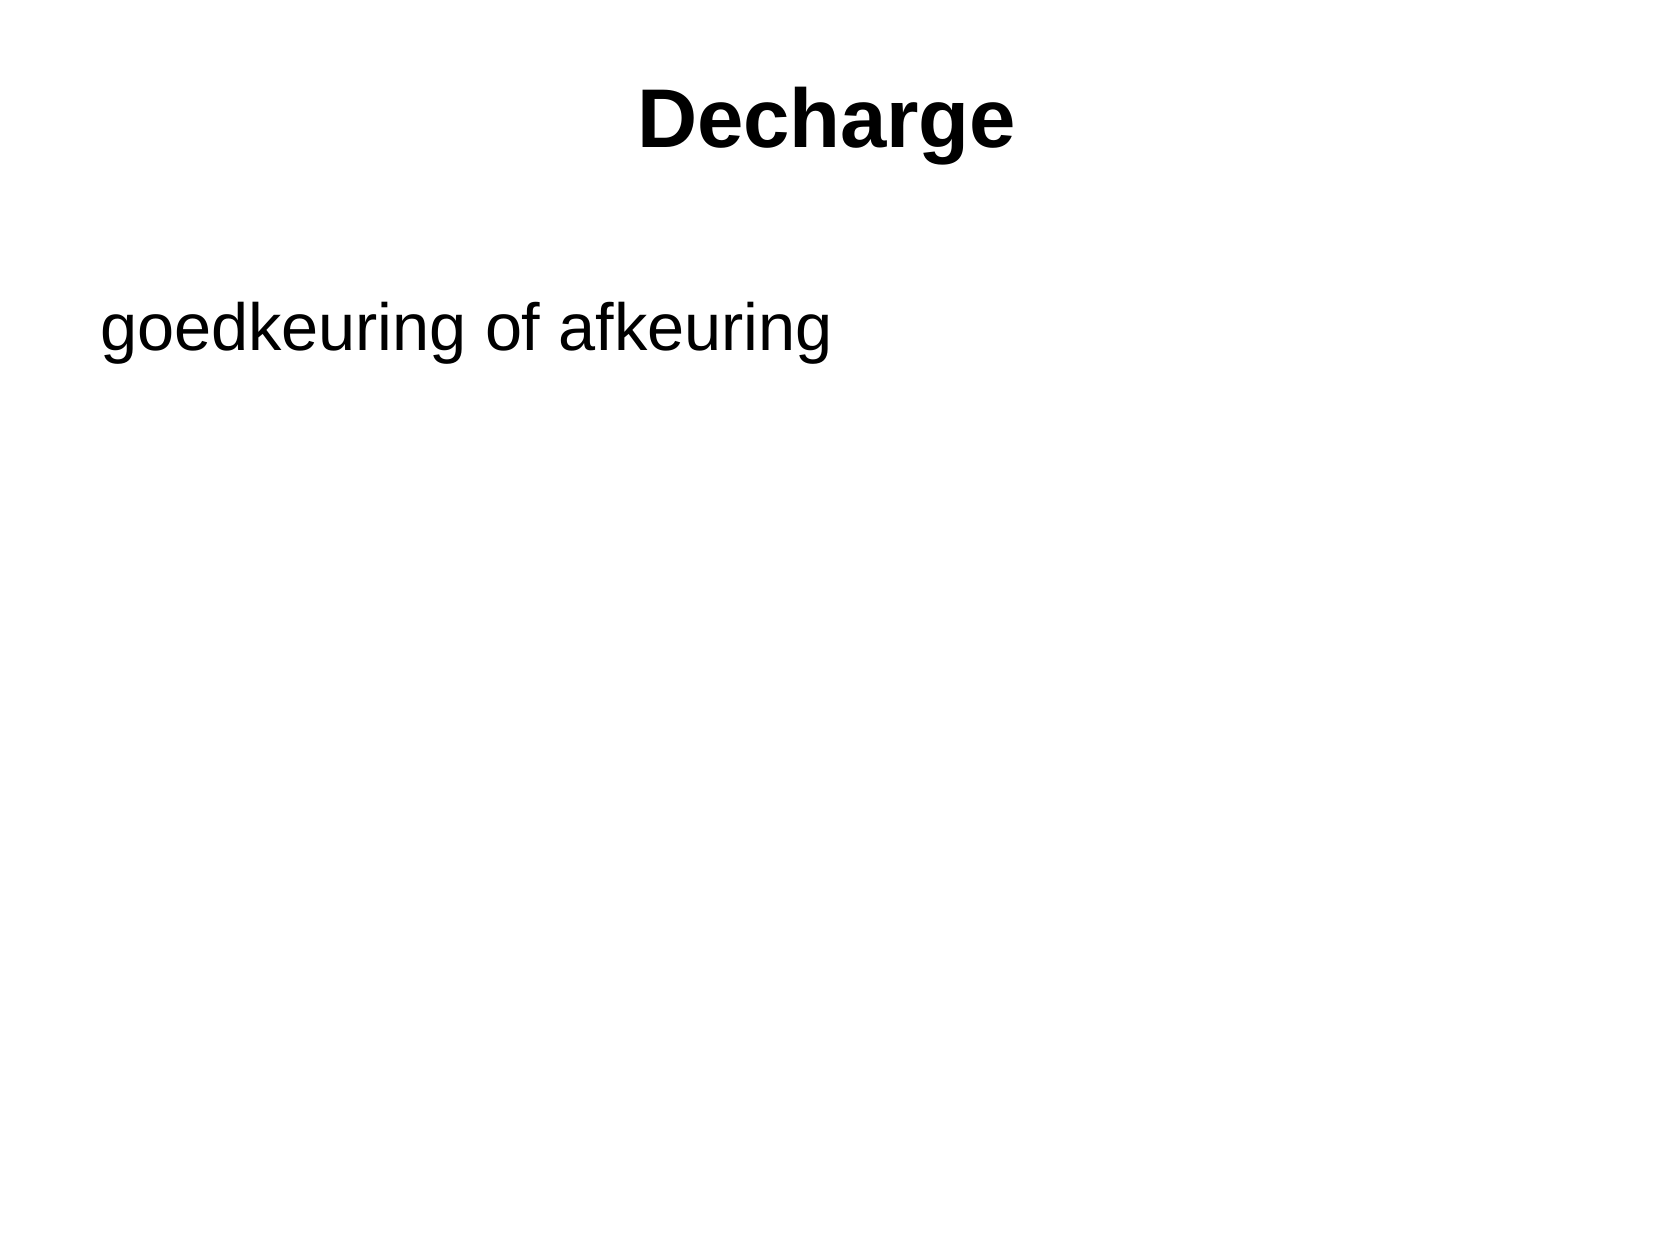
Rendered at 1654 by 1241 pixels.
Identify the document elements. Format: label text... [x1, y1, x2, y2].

list goedkeuring of afkeuring [82, 290, 1571, 1094]
title Decharge [82, 49, 1571, 188]
